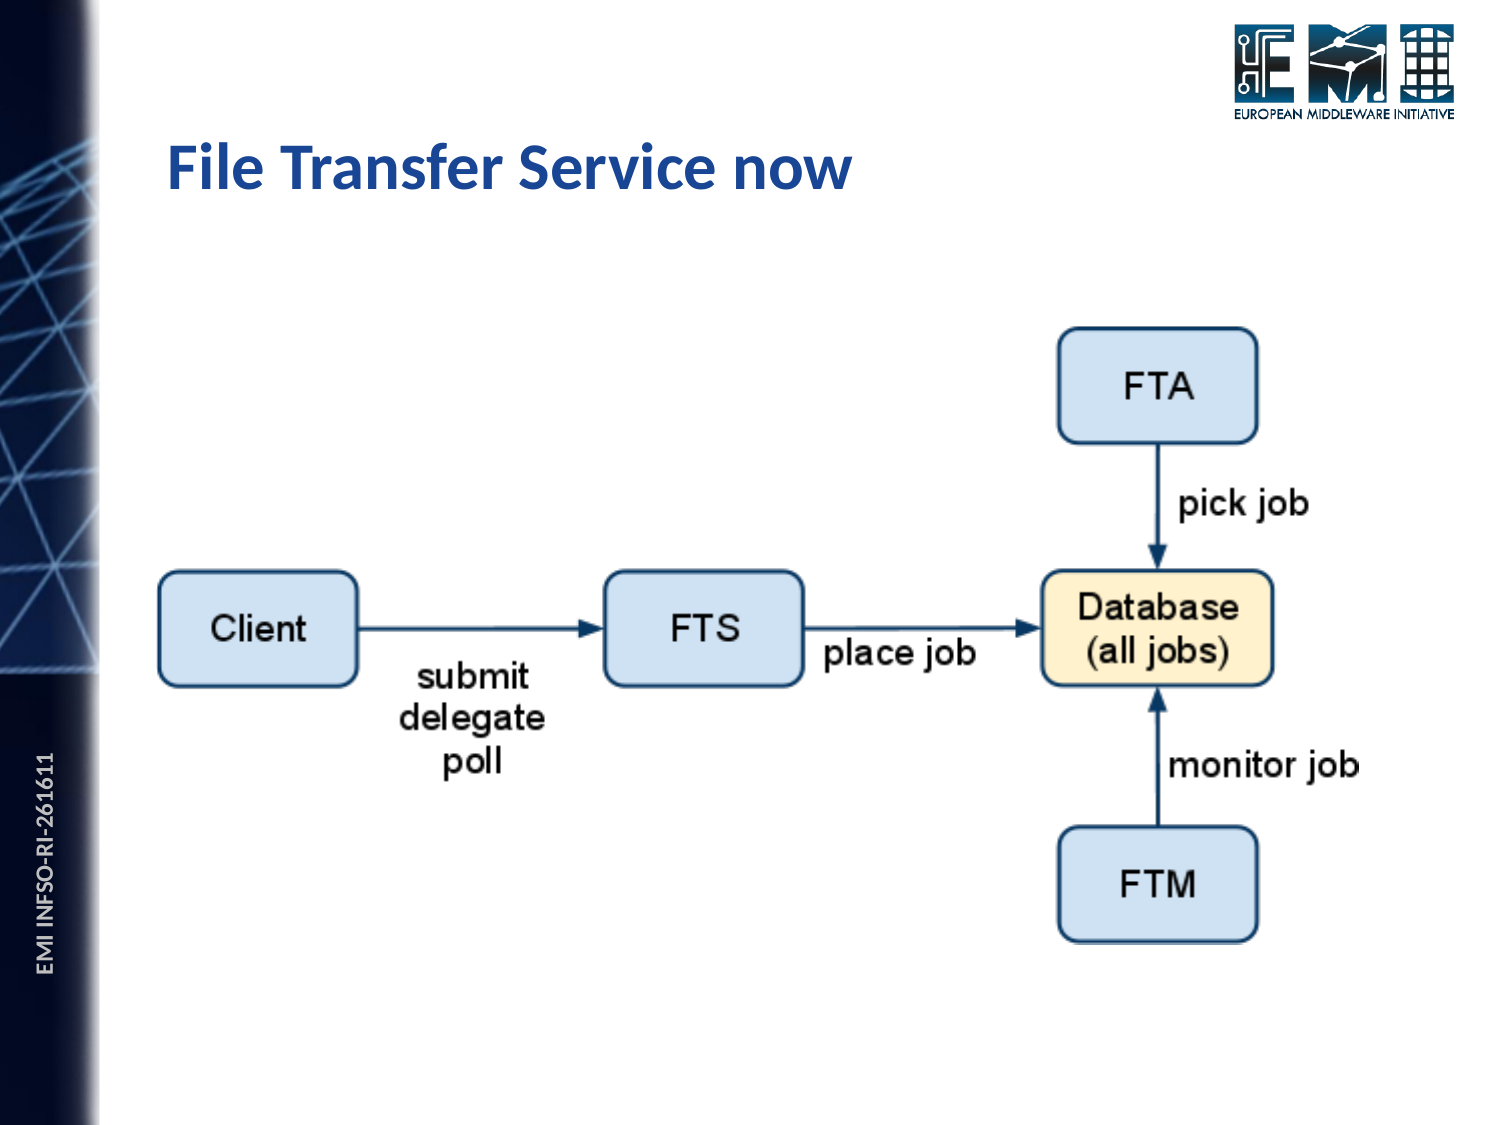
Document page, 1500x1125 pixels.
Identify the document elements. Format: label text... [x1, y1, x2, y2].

picture [0, 0, 111, 1125]
picture [156, 325, 1359, 945]
picture [1185, 8, 1500, 140]
text_box File Transfer Service now [153, 115, 1200, 211]
